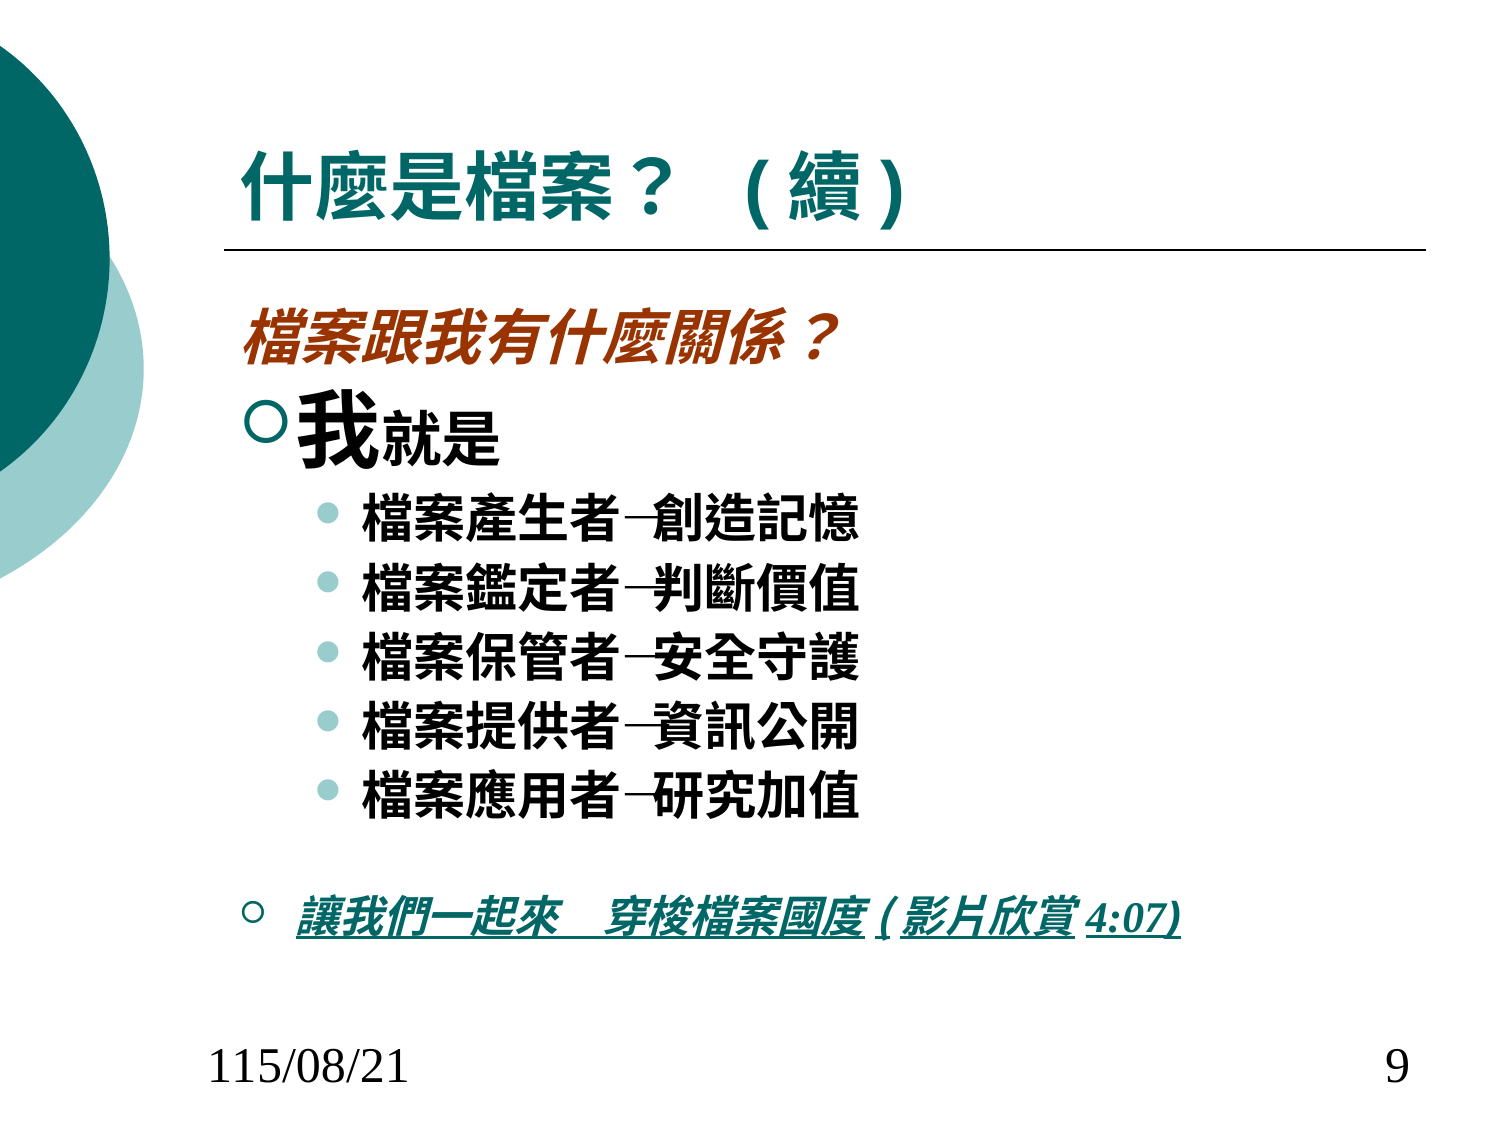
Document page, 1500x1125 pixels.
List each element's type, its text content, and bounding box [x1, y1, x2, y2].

list 檔案跟我有什麼關係？ 我就是 檔案產生者—創造記憶 檔案鑑定者—判斷價值 檔案保管者—安全守護 檔案提供者—資訊公開 檔案應用者—研究加值 讓我們一起來 穿梭檔案國度(影片欣賞4:07) [224, 299, 1425, 975]
title 什麼是檔案？ (續) [224, 49, 1425, 237]
